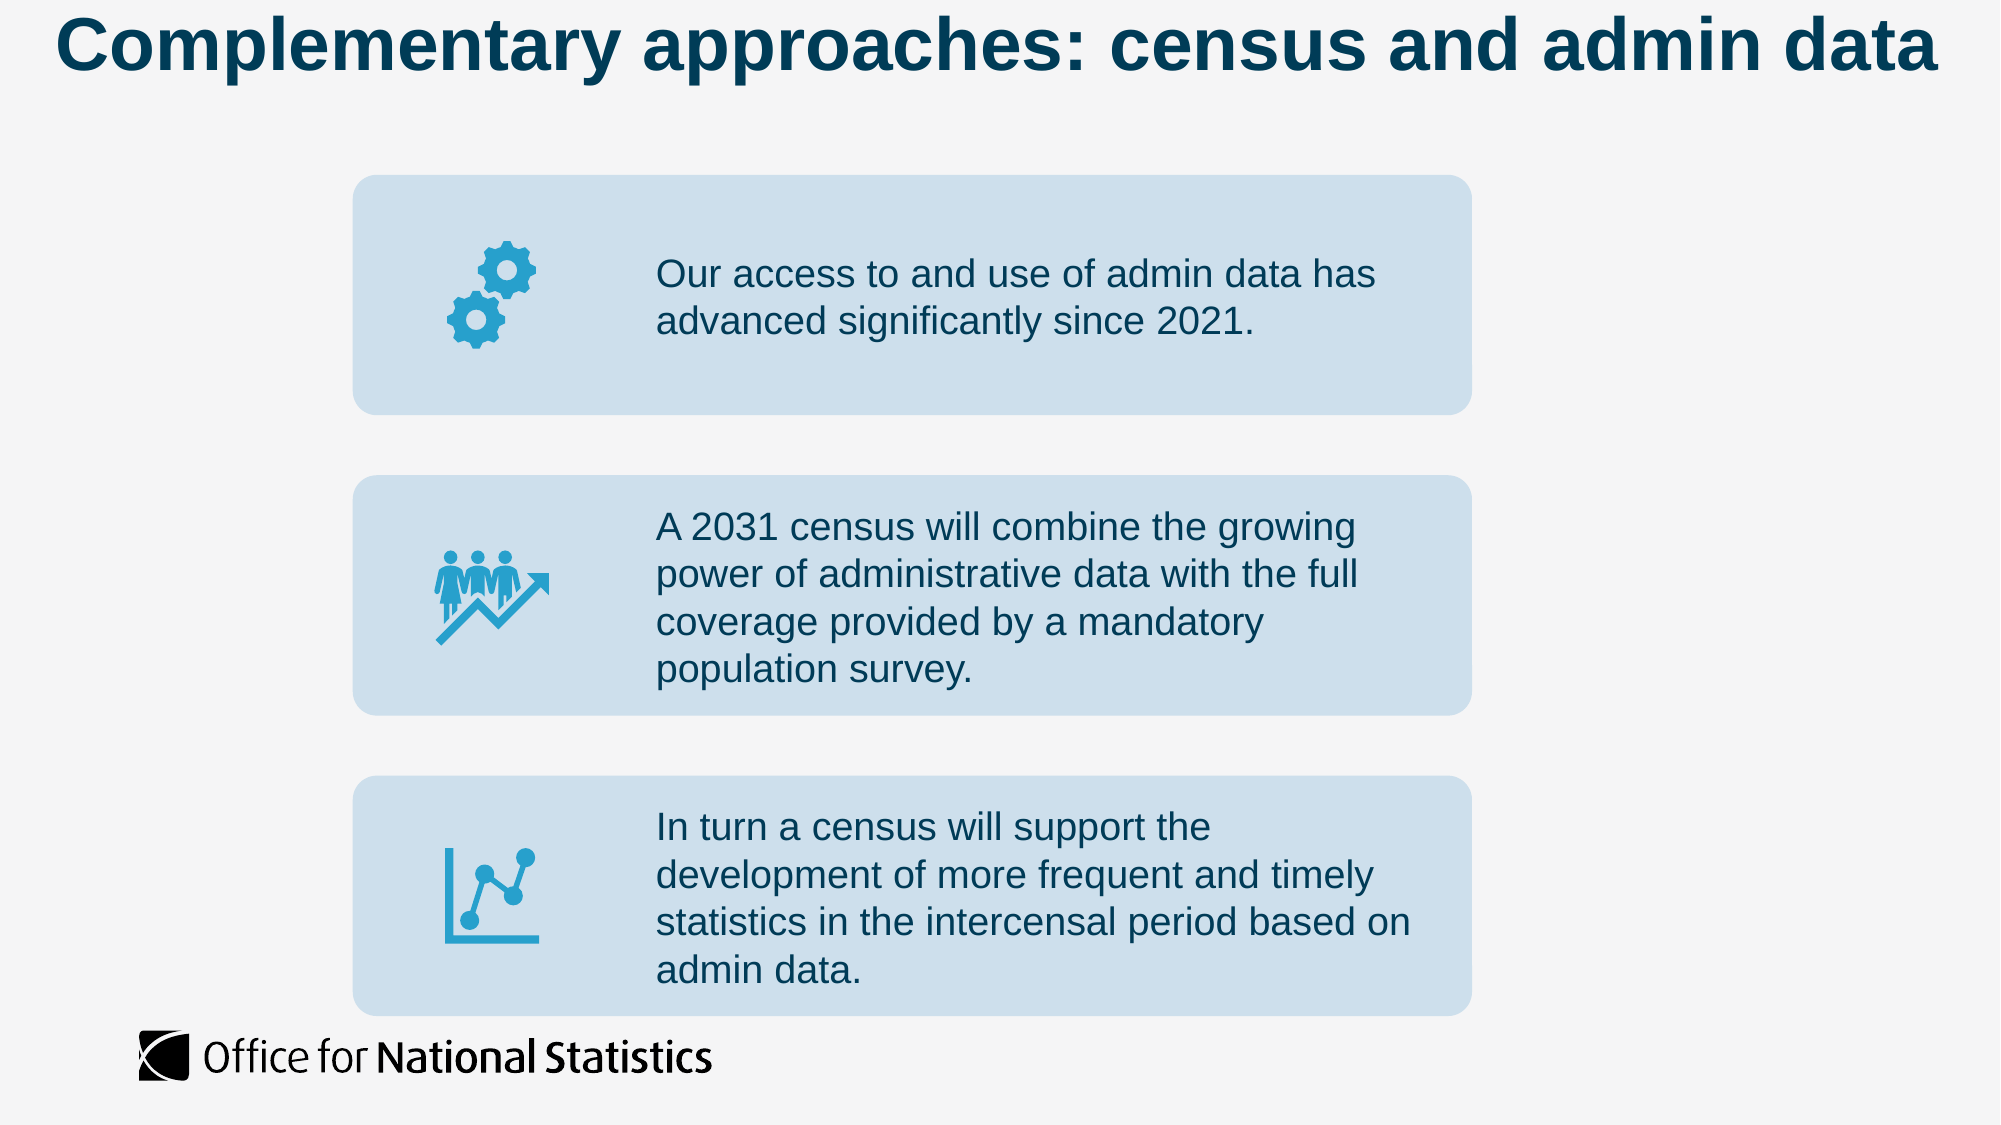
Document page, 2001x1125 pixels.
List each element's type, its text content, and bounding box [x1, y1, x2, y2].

text_box [352, 775, 630, 1017]
text_box In turn a census will support the development of more frequent and timely statistics in the intercensal period based on admin data. [630, 775, 1473, 1017]
text_box [352, 475, 630, 716]
text_box Our access to and use of admin data has advanced significantly since 2021. [630, 174, 1473, 416]
text_box [352, 174, 630, 416]
text_box A 2031 census will combine the growing power of administrative data with the full coverage provided by a mandatory population survey. [630, 475, 1473, 716]
title Complementary approaches: census and admin data [30, 2, 1965, 143]
